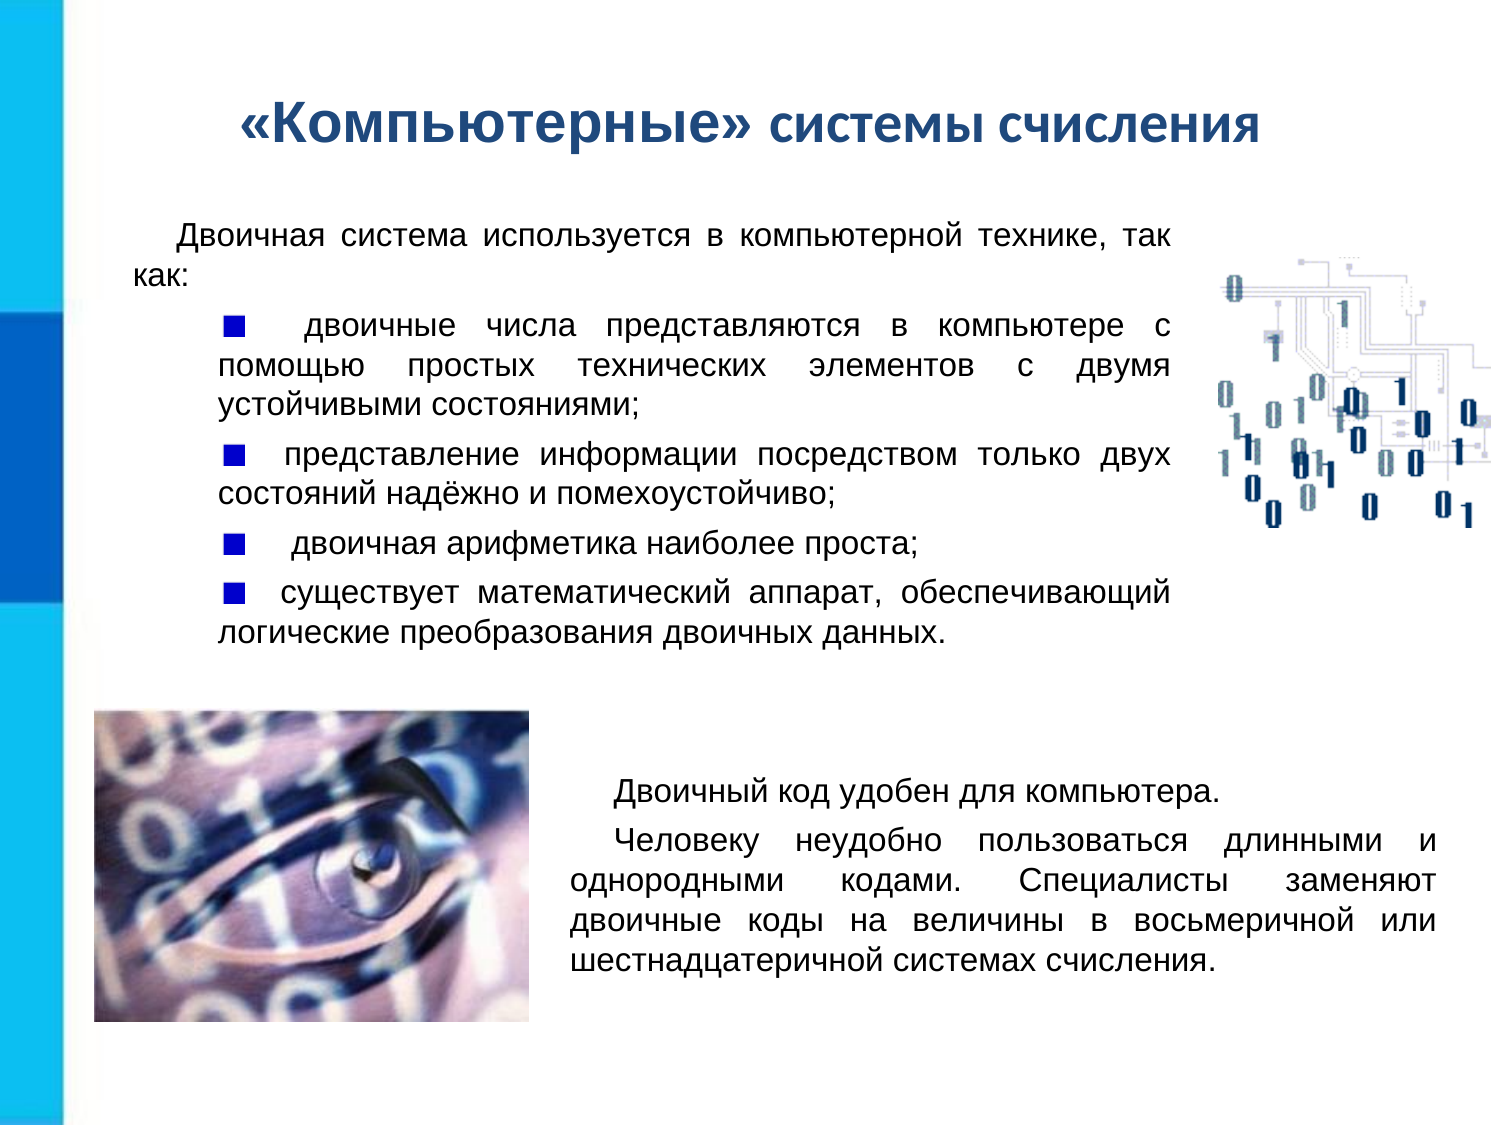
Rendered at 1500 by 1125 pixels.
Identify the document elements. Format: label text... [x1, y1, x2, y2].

picture [0, 0, 1500, 1125]
text_box Двоичная система используется в компьютерной технике, так как: двоичные числа представляются в компьютере с помощью простых технических элементов с двумя устойчивыми состояниями; представление информации посредством только двух состояний надёжно и помехоустойчиво; двоичная арифметика наиболее проста; существует математический аппарат, обеспечивающий логические преобразования двоичных данных. [118, 205, 1187, 658]
text_box «Компьютерные» системы счисления [76, 31, 1425, 209]
text_box Двоичный код удобен для компьютера. Человеку неудобно пользоваться длинными и однородными кодами. Специалисты заменяют двоичные коды на величины в восьмеричной или шестнадцатеричной системах счисления. [555, 761, 1453, 986]
